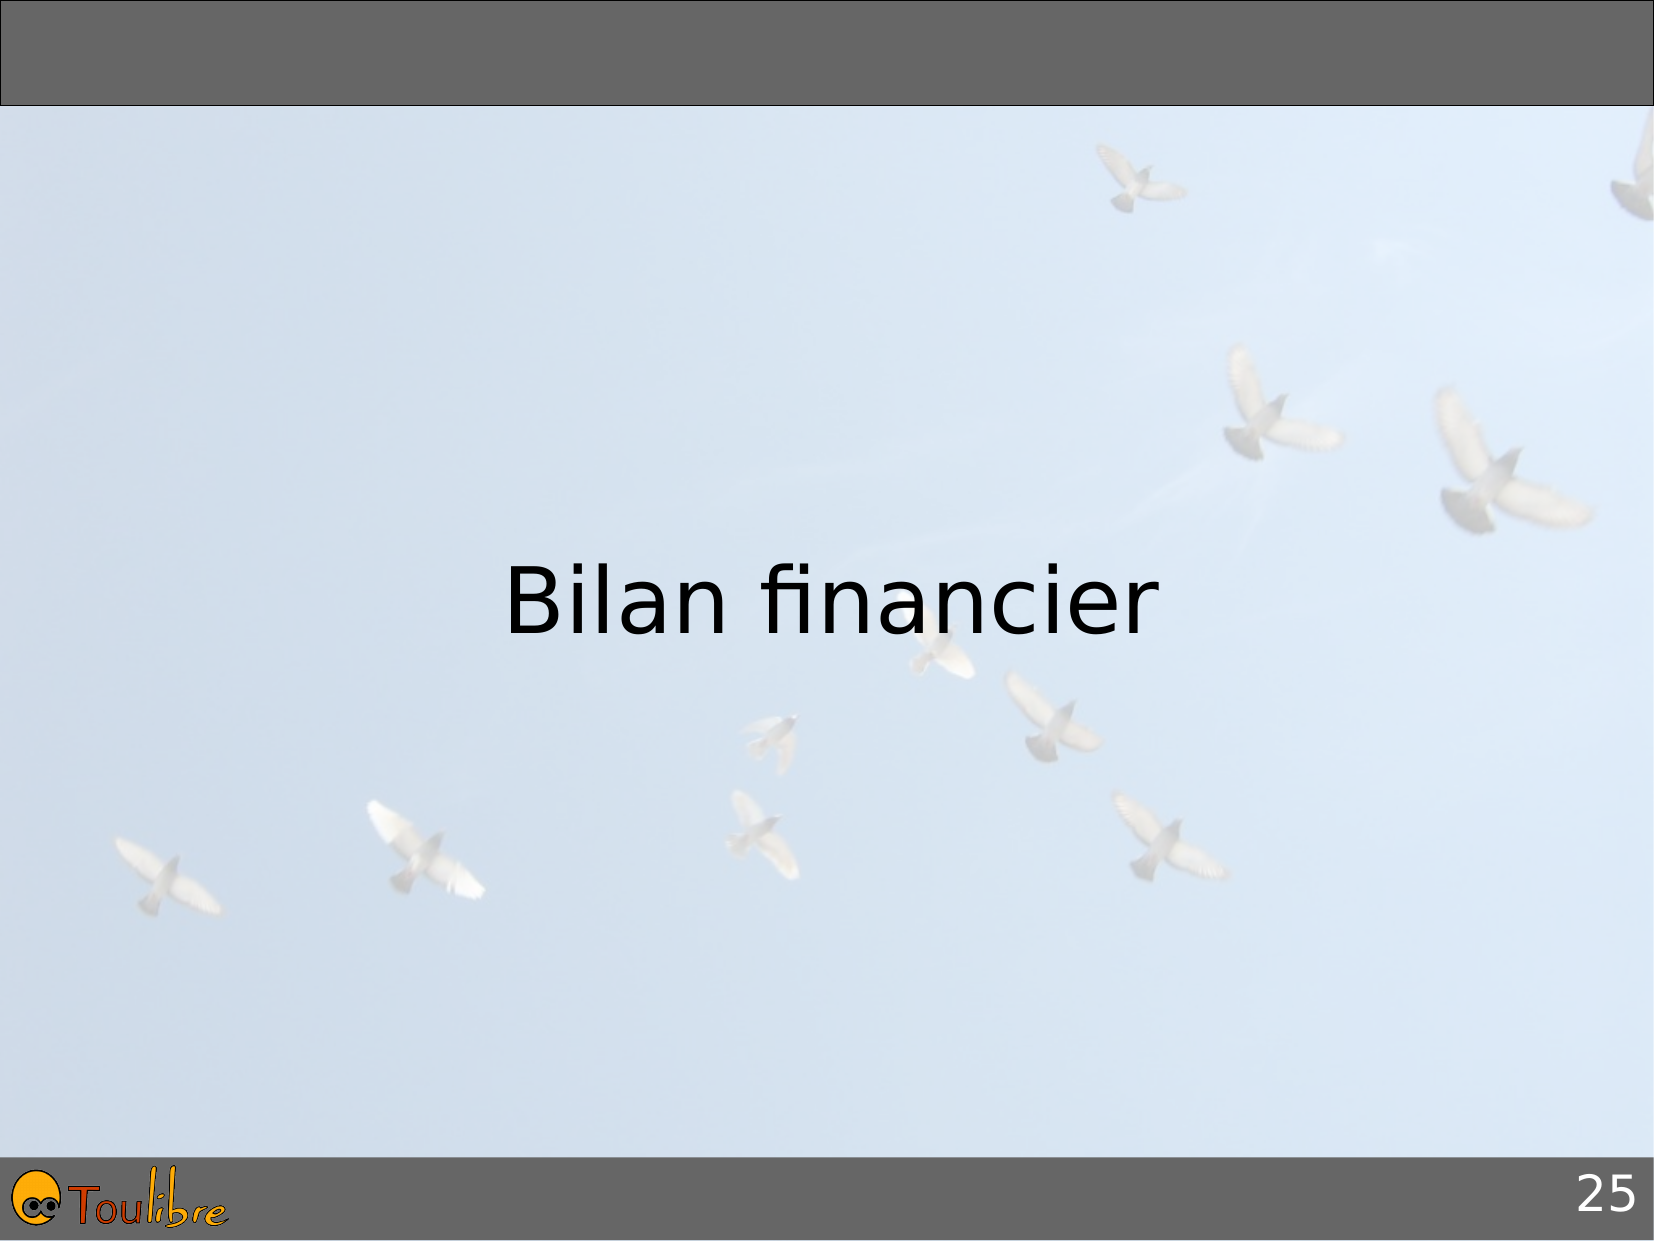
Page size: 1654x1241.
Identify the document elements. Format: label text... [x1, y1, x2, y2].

picture [11, 1165, 229, 1228]
title Bilan financier [87, 506, 1576, 699]
